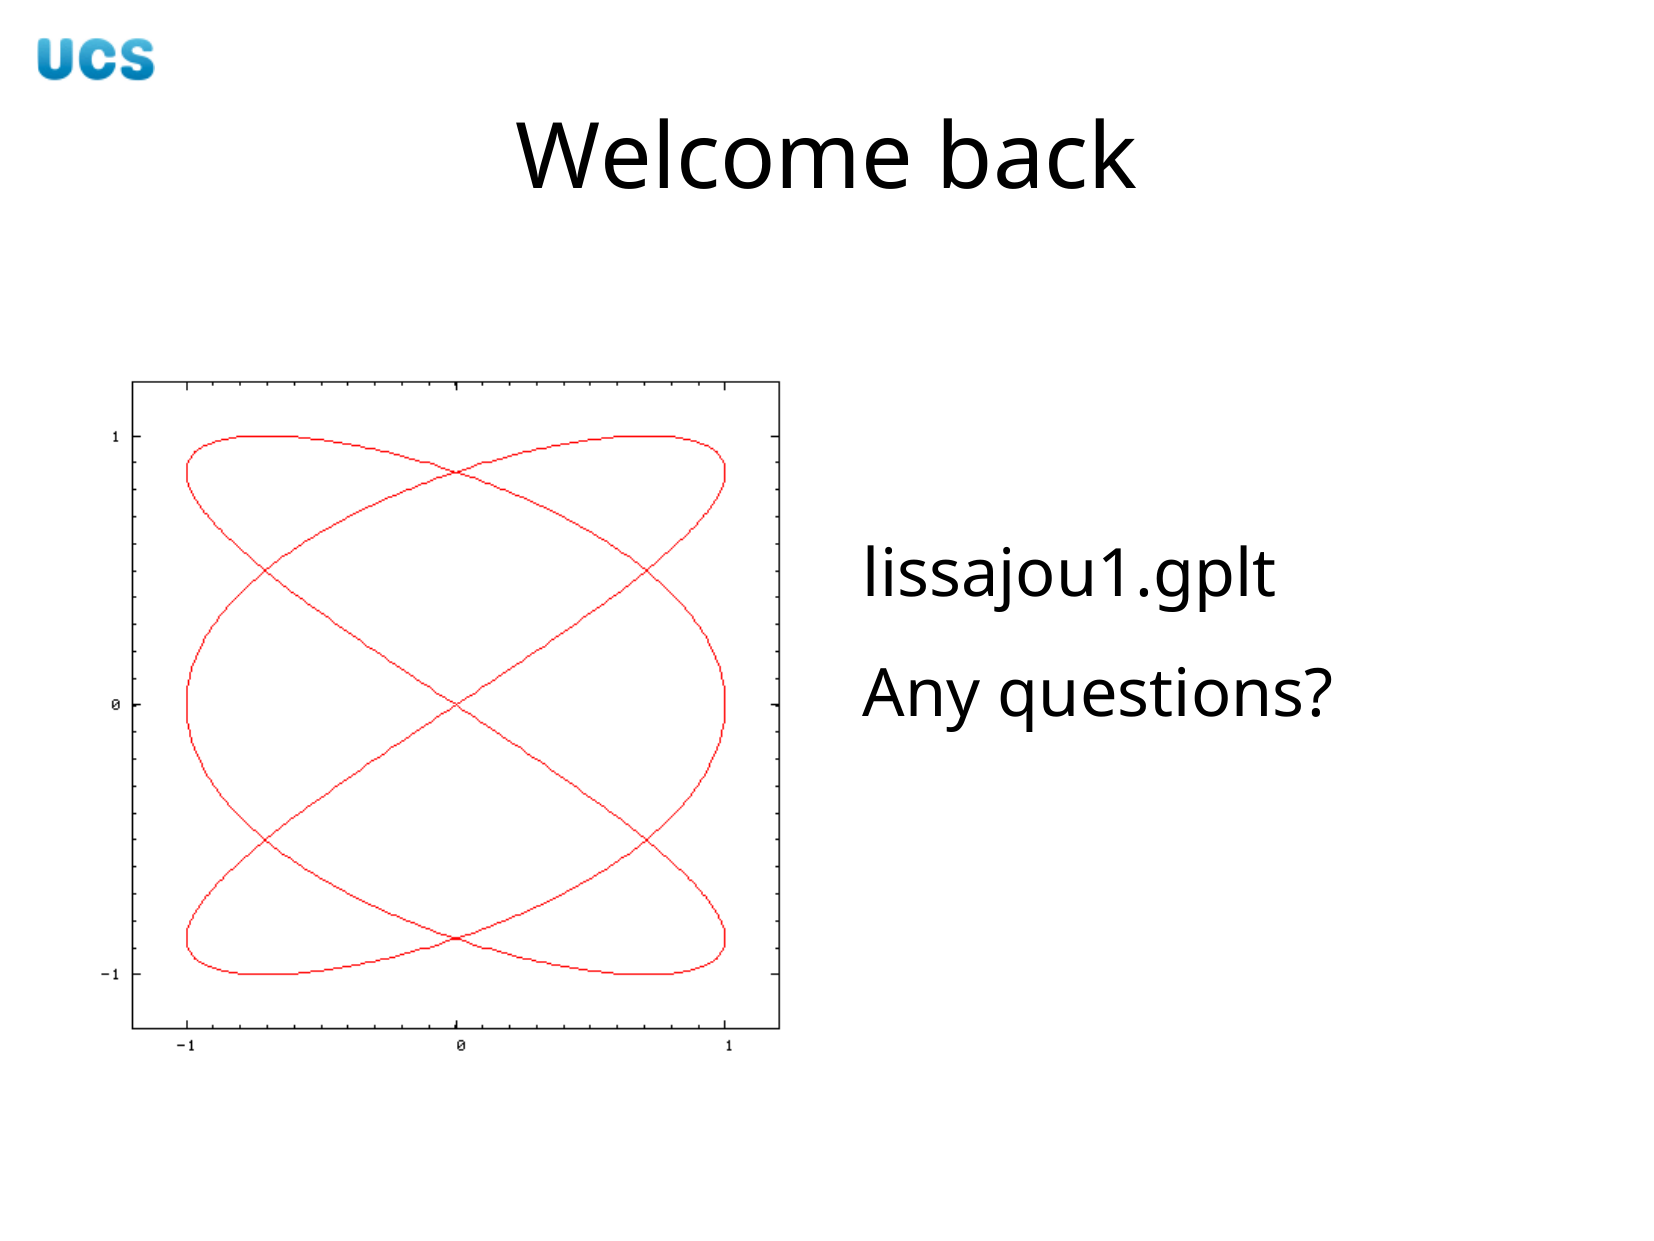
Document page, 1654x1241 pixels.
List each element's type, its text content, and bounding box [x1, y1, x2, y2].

picture [37, 37, 155, 82]
title Welcome back [82, 49, 1571, 257]
picture [82, 336, 809, 1063]
list lissajou1.gplt Any questions? [845, 525, 1572, 1109]
